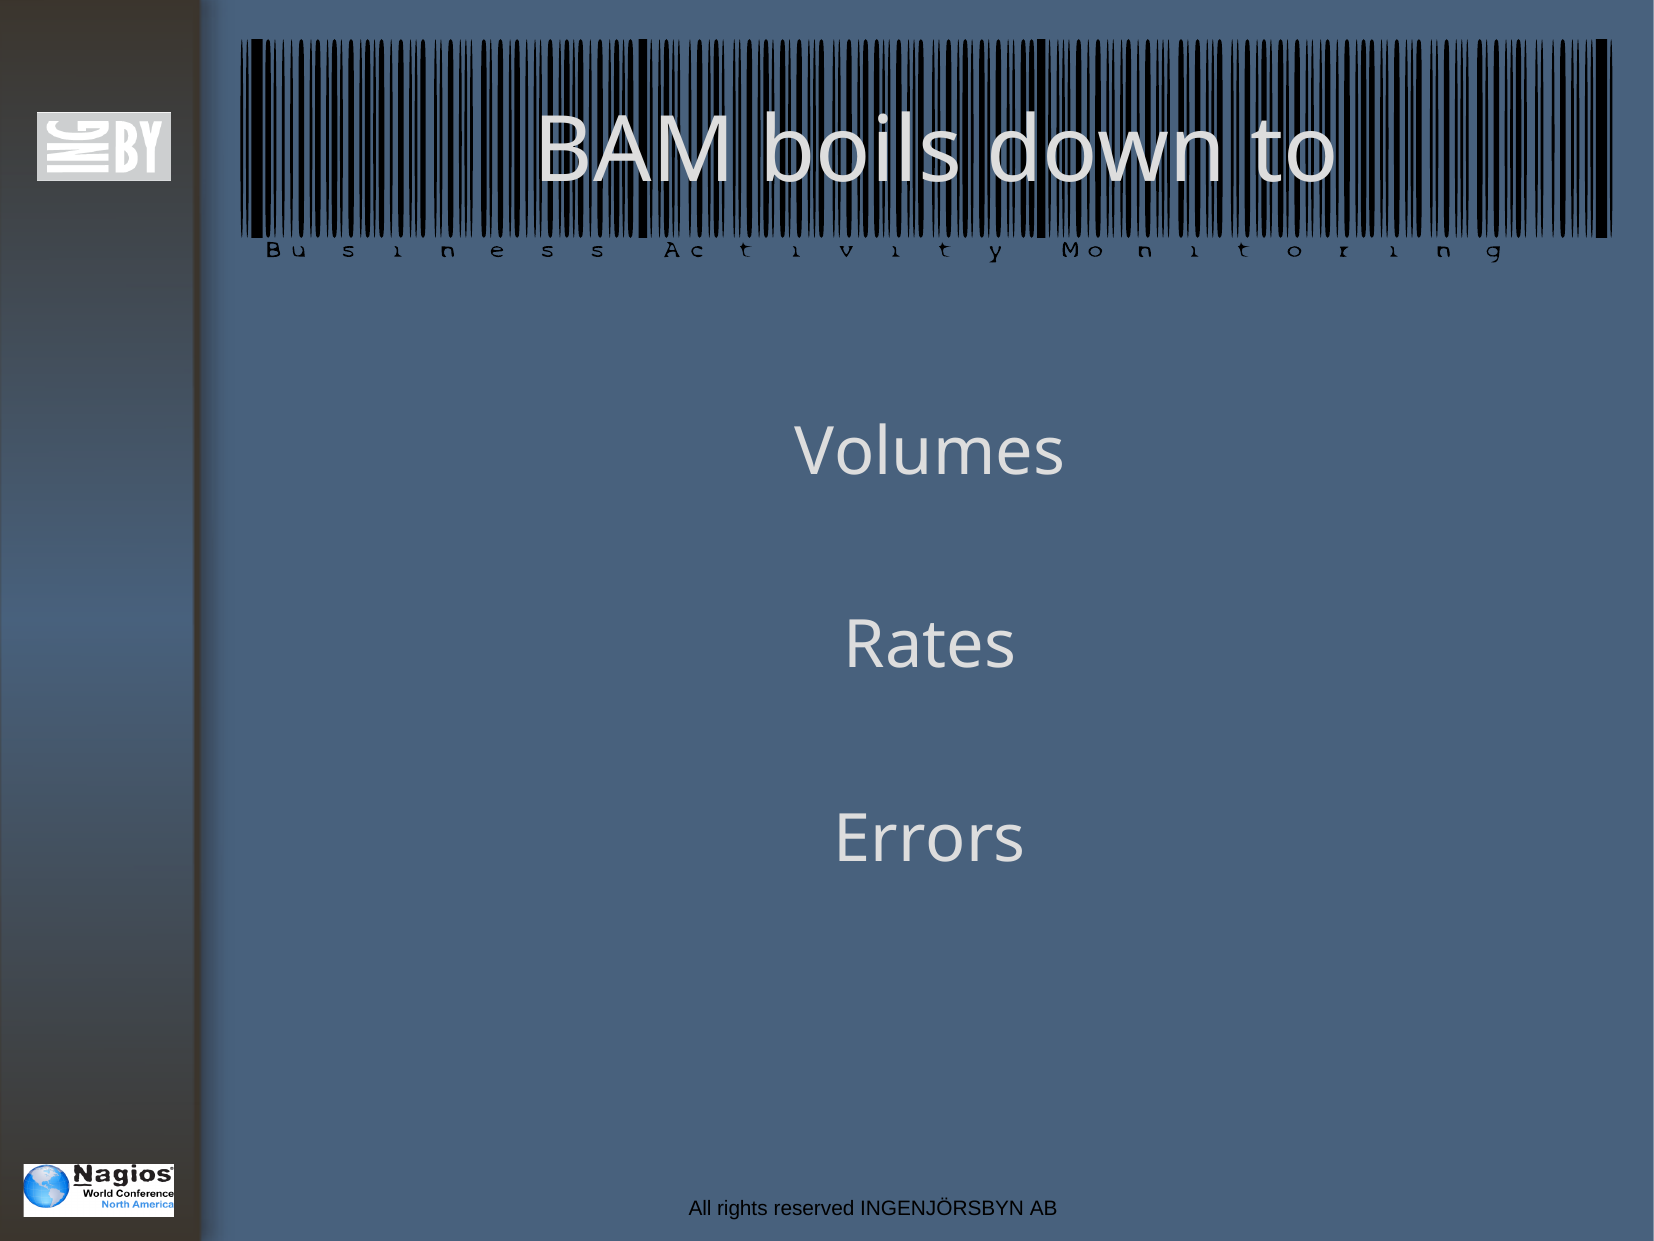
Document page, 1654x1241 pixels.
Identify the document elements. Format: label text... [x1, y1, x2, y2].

title BAM boils down to [261, 7, 1613, 283]
picture [0, 0, 1654, 1241]
list Volumes Rates Errors [247, 303, 1613, 1122]
